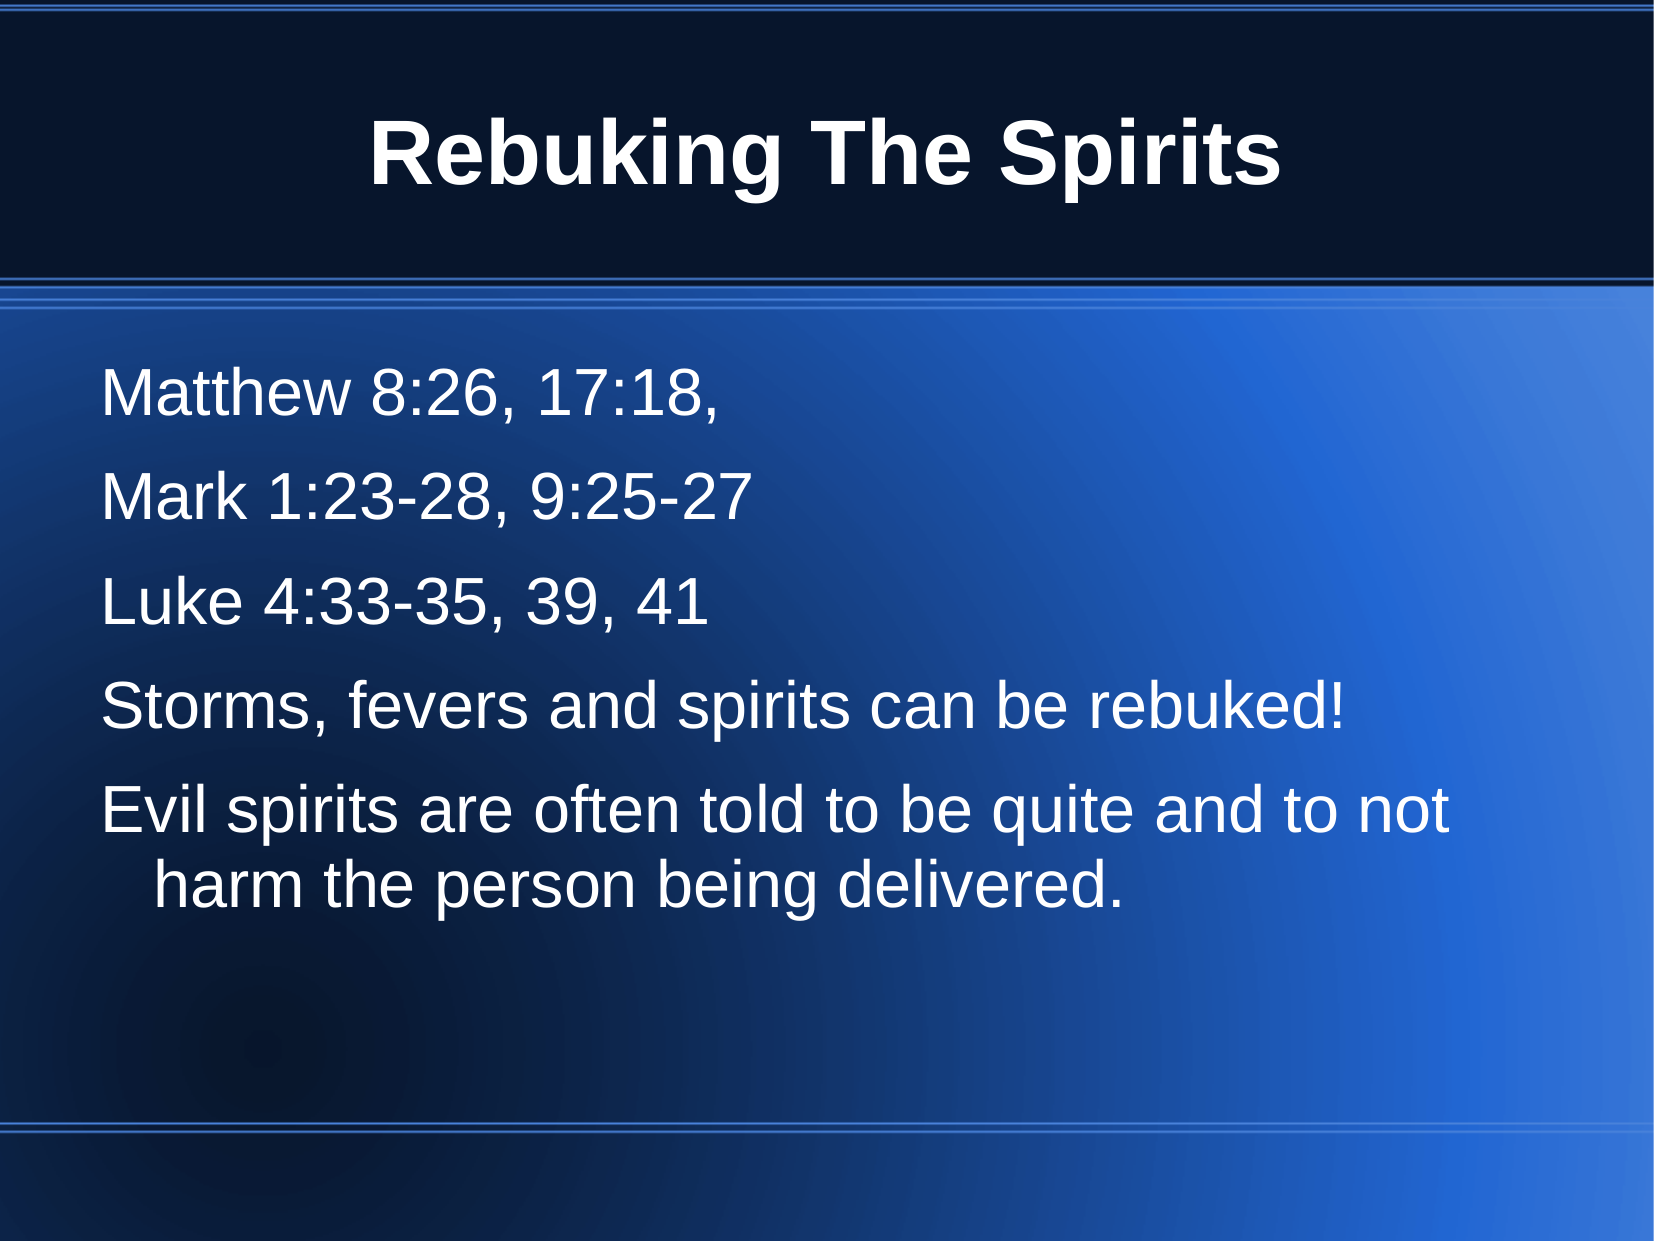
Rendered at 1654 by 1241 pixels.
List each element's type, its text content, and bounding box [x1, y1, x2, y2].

title Rebuking The Spirits [82, 56, 1571, 250]
picture [0, 0, 1654, 1241]
list Matthew 8:26, 17:18, Mark 1:23-28, 9:25-27 Luke 4:33-35, 39, 41 Storms, fevers and spirits can be rebuked! Evil spirits are often told to be quite and to not harm the person being delivered. [82, 355, 1571, 1043]
